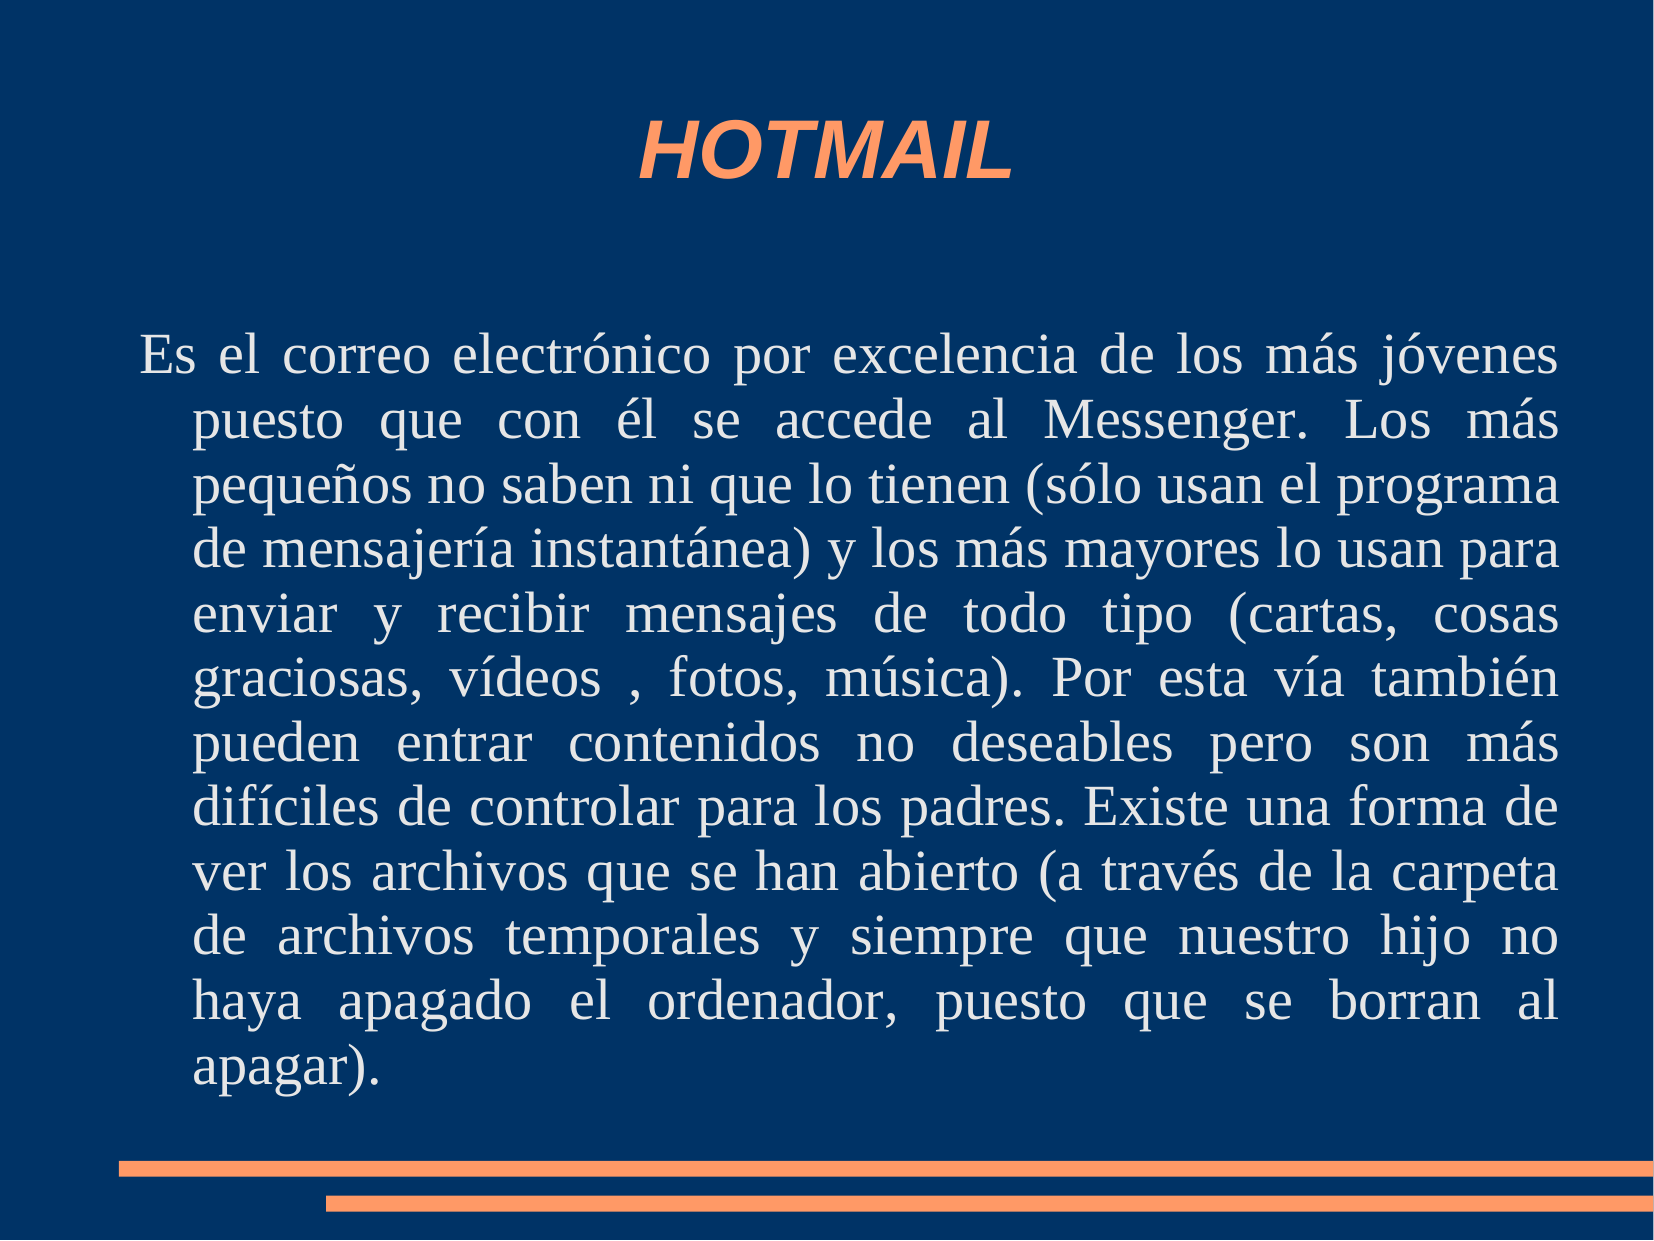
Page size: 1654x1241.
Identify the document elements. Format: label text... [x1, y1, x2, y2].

title HOTMAIL [121, 46, 1534, 254]
list Es el correo electrónico por excelencia de los más jóvenes puesto que con él se accede al Messenger. Los más pequeños no saben ni que lo tienen (sólo usan el programa de mensajería instantánea) y los más mayores lo usan para enviar y recibir mensajes de todo tipo (cartas, cosas graciosas, vídeos , fotos, música). Por esta vía también pueden entrar contenidos no deseables pero son más difíciles de controlar para los padres. Existe una forma de ver los archivos que se han abierto (a través de la carpeta de archivos temporales y siempre que nuestro hijo no haya apagado el ordenador, puesto que se borran al apagar). [121, 322, 1561, 1118]
